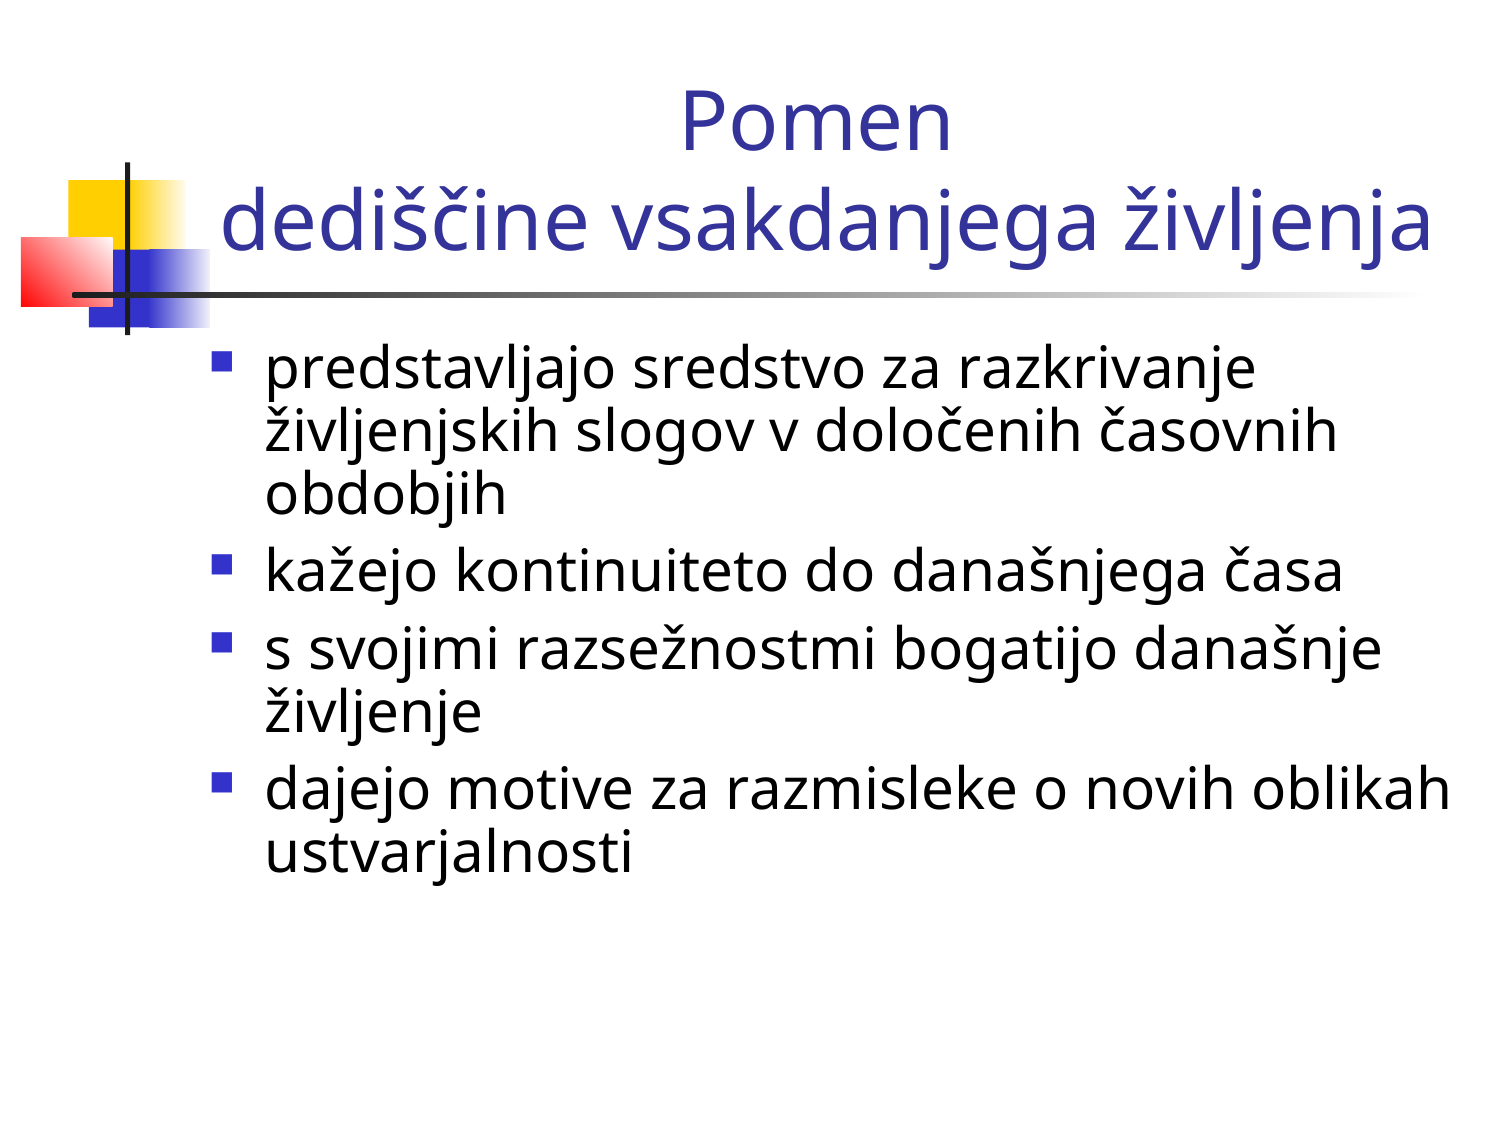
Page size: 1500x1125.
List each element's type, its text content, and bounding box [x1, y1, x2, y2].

list predstavljajo sredstvo za razkrivanje življenjskih slogov v določenih časovnih obdobjih kažejo kontinuiteto do današnjega časa s svojimi razsežnostmi bogatijo današnje življenje dajejo motive za razmisleke o novih oblikah ustvarjalnosti [193, 331, 1469, 1007]
title Pomen dediščine vsakdanjega življenja [188, 35, 1468, 276]
